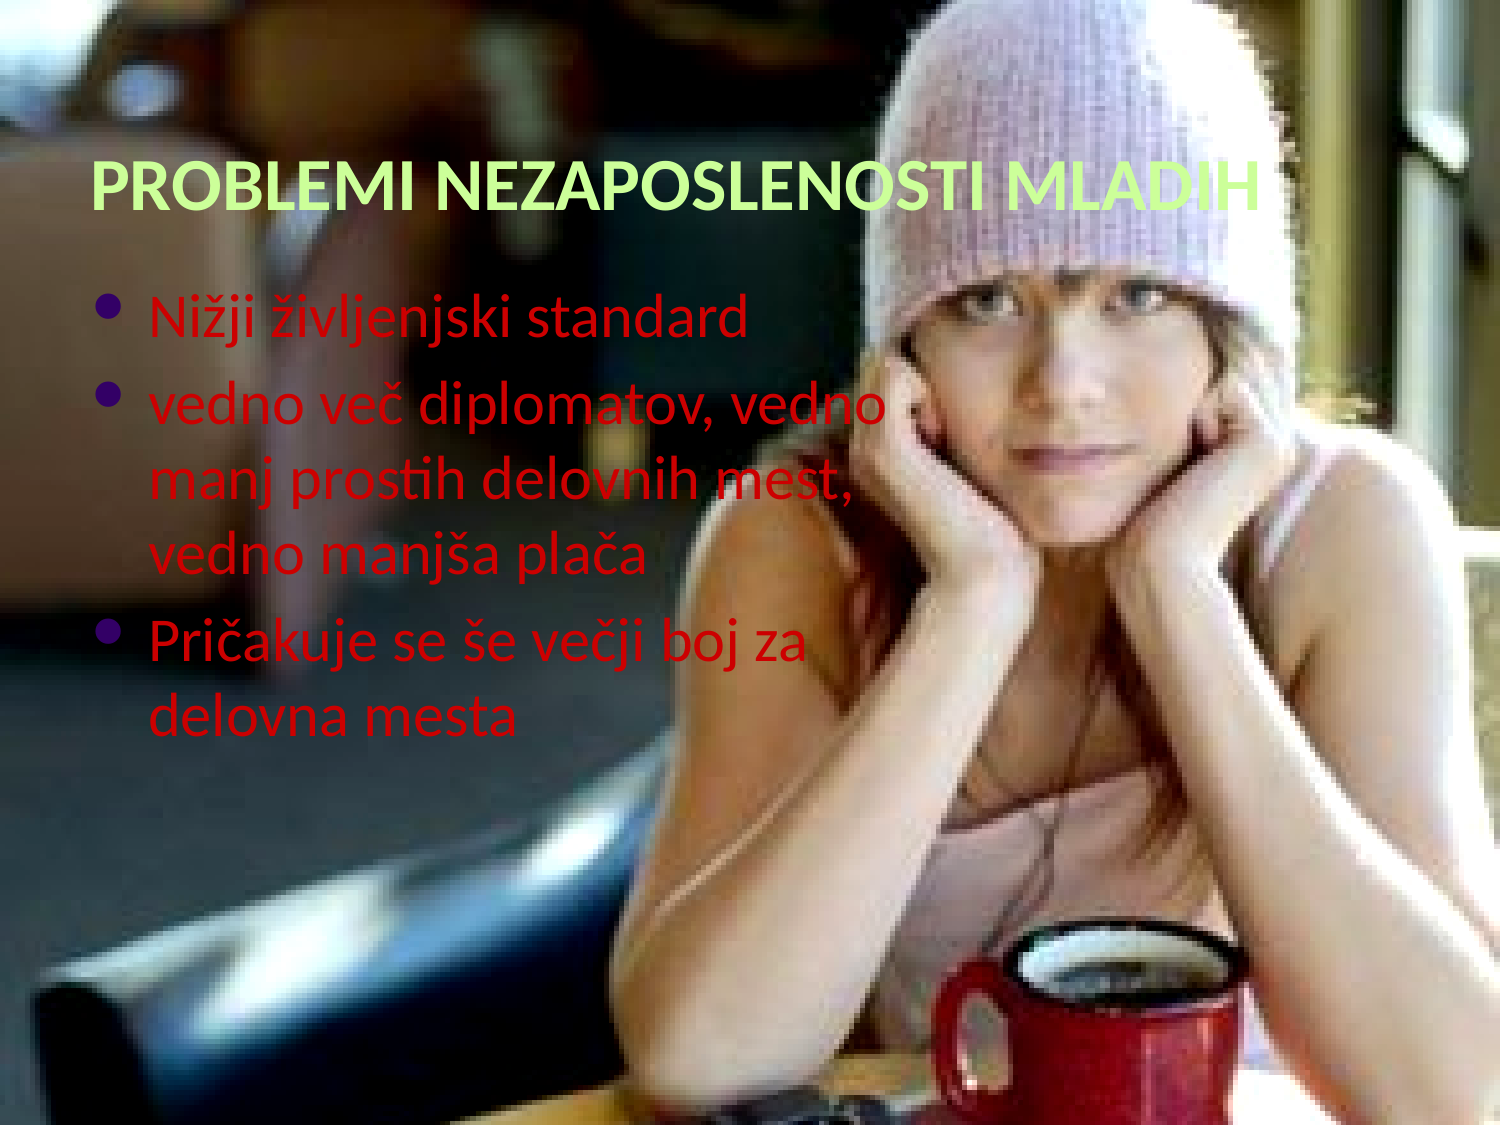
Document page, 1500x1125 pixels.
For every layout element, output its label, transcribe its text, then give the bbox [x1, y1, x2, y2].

title PROBLEMI NEZAPOSLENOSTI MLADIH [75, 20, 1313, 233]
list Nižji življenjski standard vedno več diplomatov, vedno manj prostih delovnih mest, vedno manjša plača Pričakuje se še večji boj za delovna mesta [76, 267, 987, 991]
picture [0, 0, 1500, 1125]
